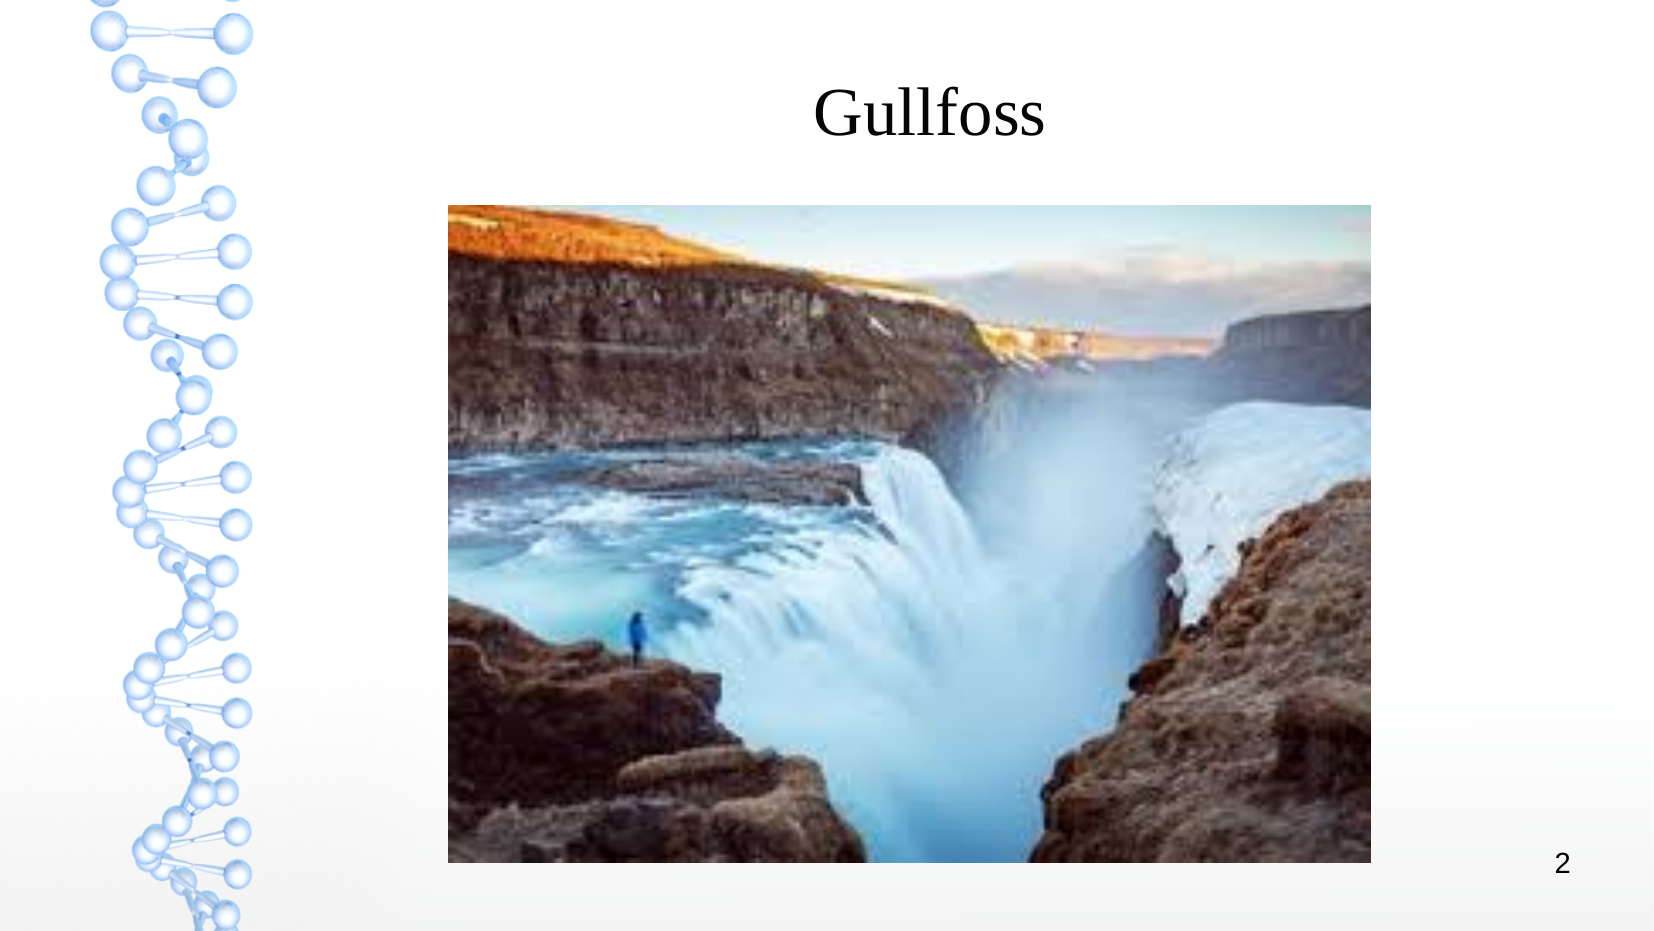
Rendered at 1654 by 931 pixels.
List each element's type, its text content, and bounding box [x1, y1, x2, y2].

title Gullfoss [265, 35, 1595, 189]
picture [0, 0, 1654, 931]
